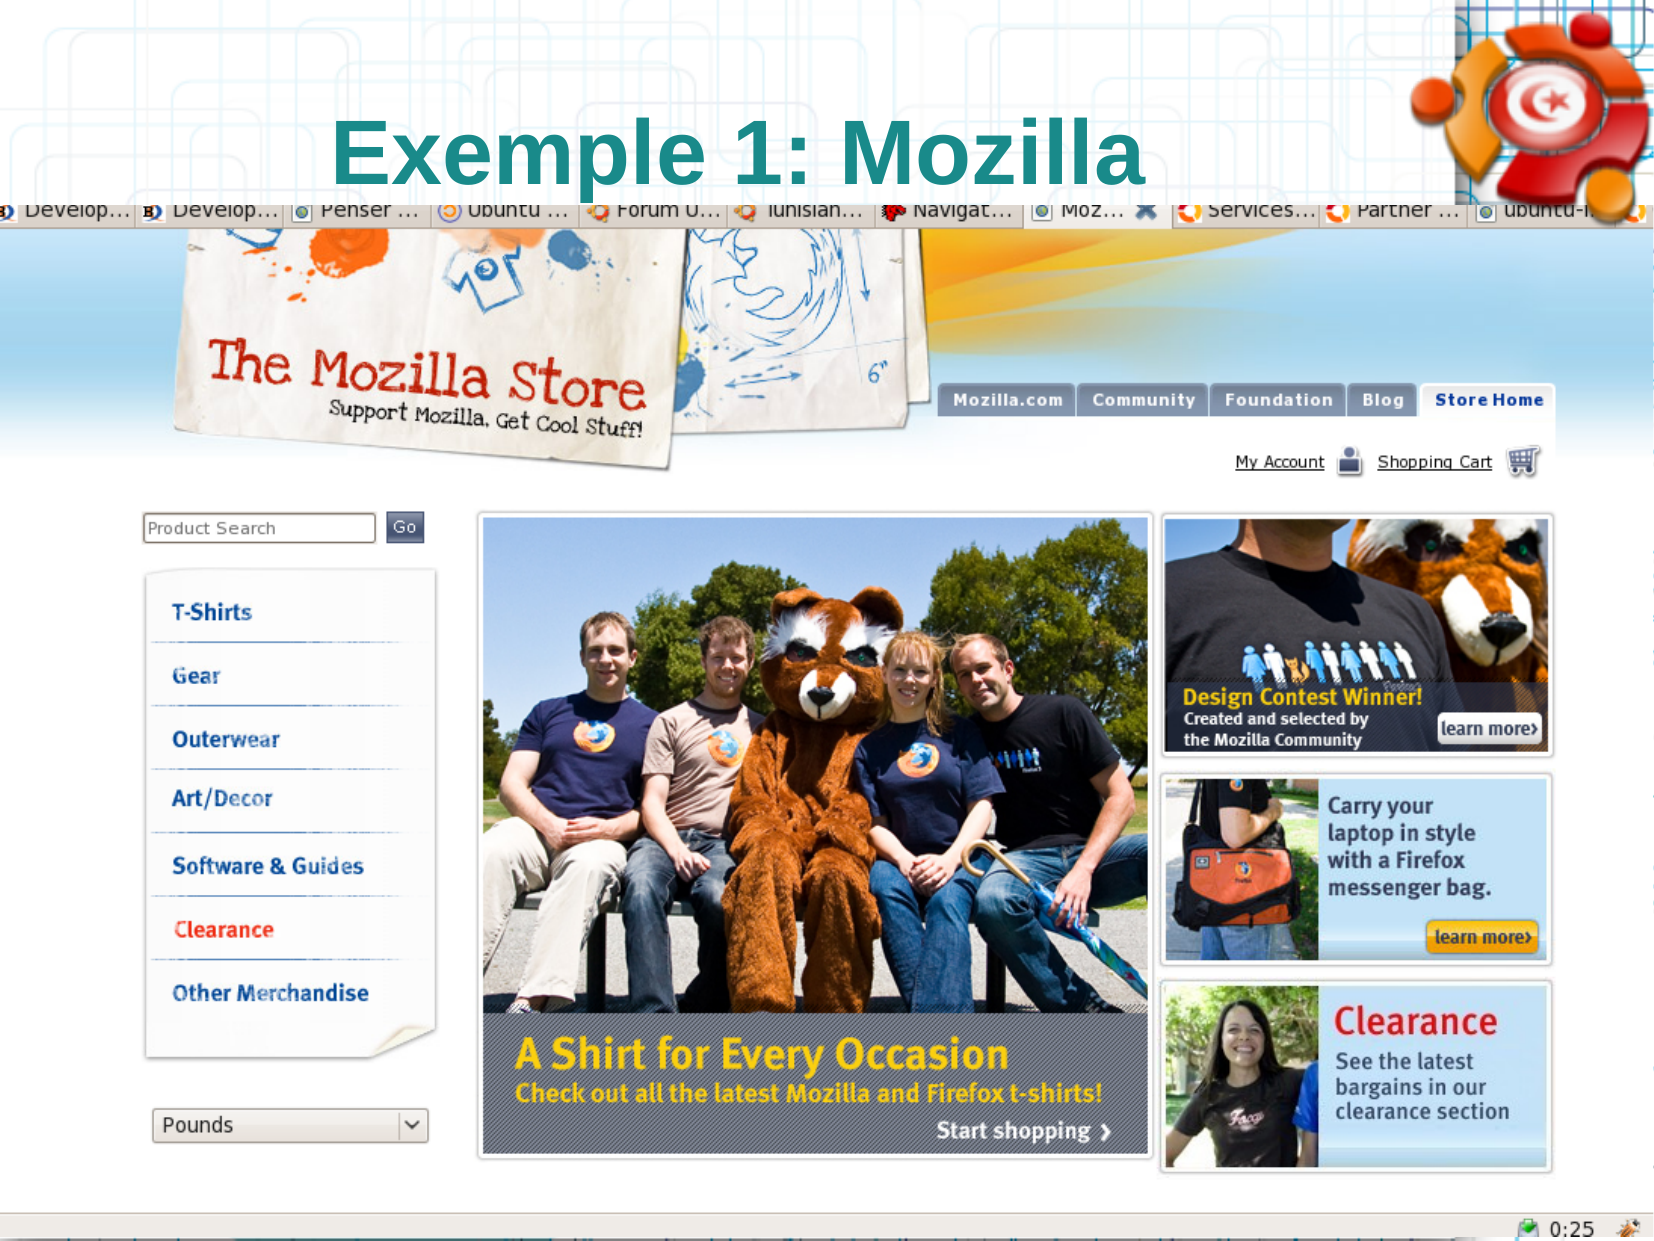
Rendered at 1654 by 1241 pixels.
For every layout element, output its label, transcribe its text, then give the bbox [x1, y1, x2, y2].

picture [0, 0, 1654, 1241]
title Exemple 1: Mozilla [59, 49, 1405, 205]
